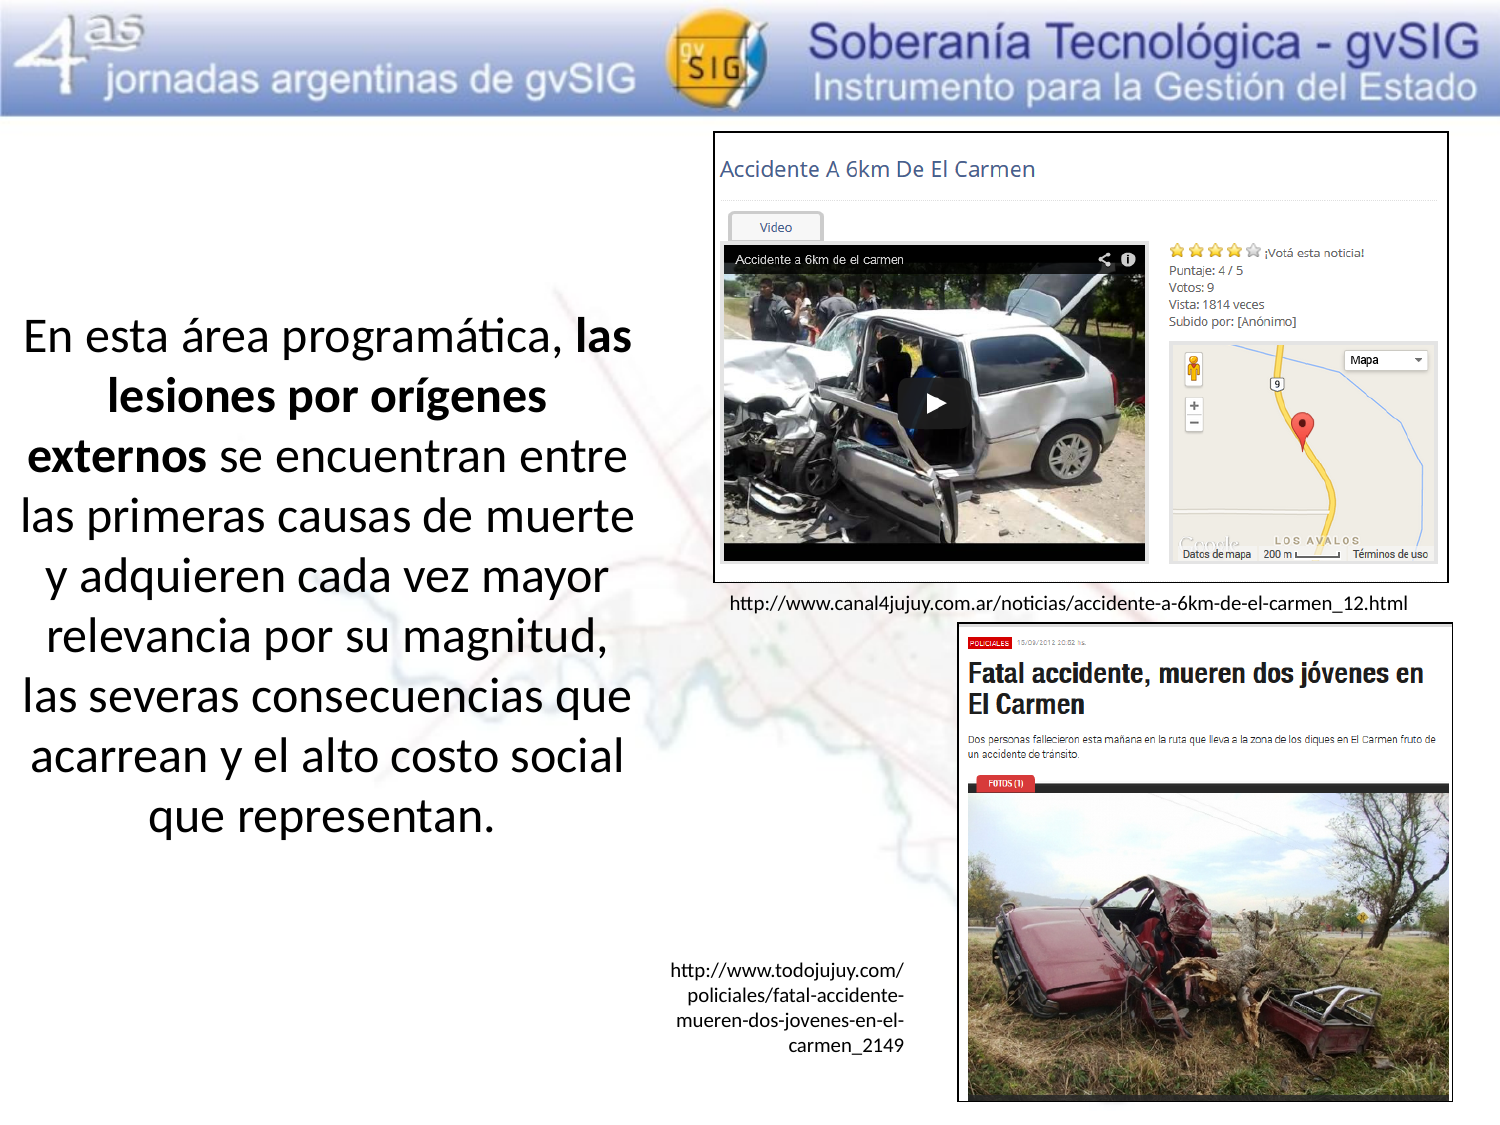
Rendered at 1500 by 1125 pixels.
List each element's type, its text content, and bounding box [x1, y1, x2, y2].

picture [714, 132, 1448, 582]
text_box En esta área programática, las lesiones por orígenes externos se encuentran entre las primeras causas de muerte y adquieren cada vez mayor relevancia por su magnitud, las severas consecuencias que acarrean y el alto costo social que representan. [0, 295, 656, 850]
picture [958, 623, 1452, 1101]
text_box http://www.canal4jujuy.com.ar/noticias/accidente-a-6km-de-el-carmen_12.html [715, 582, 1465, 622]
text_box http://www.todojujuy.com/policiales/fatal-accidente-mueren-dos-jovenes-en-el-carmen_2149 [655, 949, 933, 1064]
